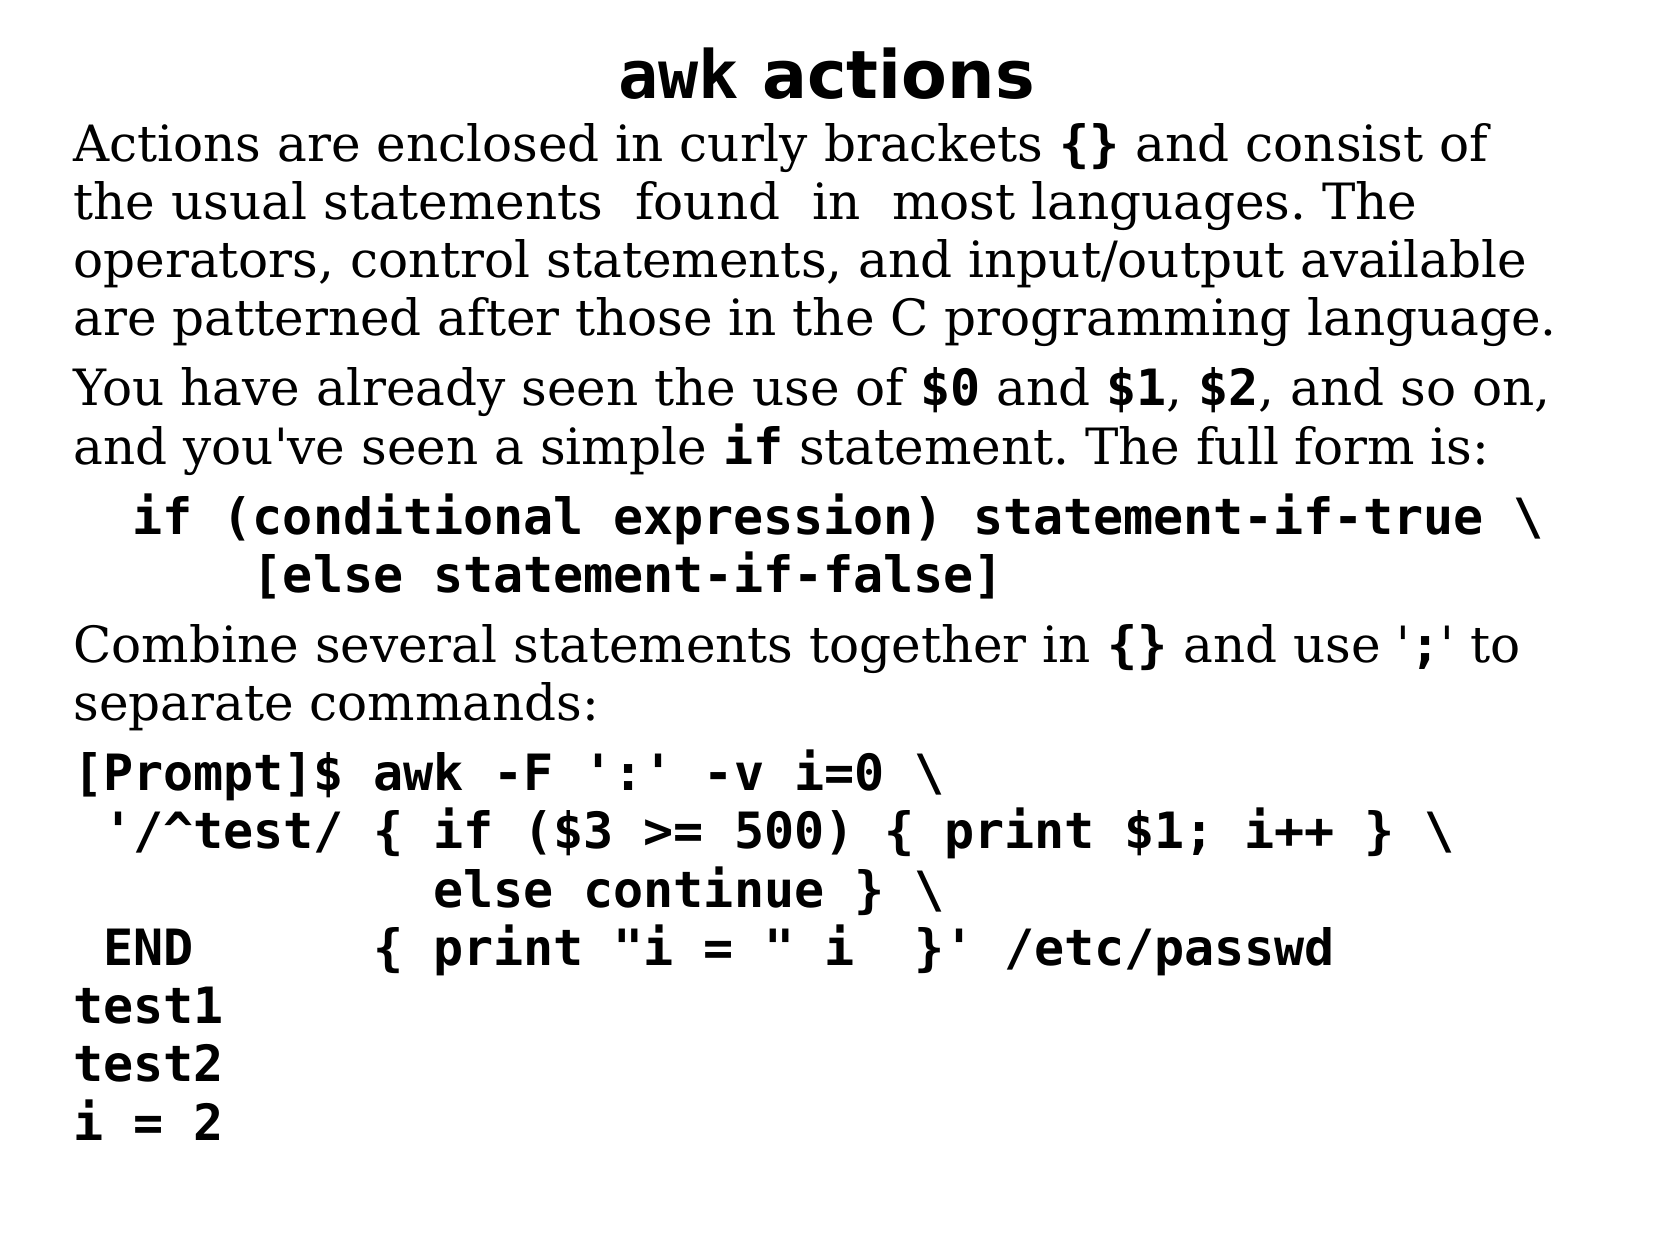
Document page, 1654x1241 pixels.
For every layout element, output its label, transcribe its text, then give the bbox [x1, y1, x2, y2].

text_box awk actions Actions are enclosed in curly brackets {} and consist of the usual statements found in most languages. The operators, control statements, and input/output available are patterned after those in the C programming language. You have already seen the use of $0 and $1, $2, and so on, and you've seen a simple if statement. The full form is: if (conditional expression) statement-if-true \ [else statement-if-false] Combine several statements together in {} and use ';' to separate commands: [Prompt]$ awk -F ':' -v i=0 \ '/^test/ { if ($3 >= 500) { print $1; i++ } \ else continue } \ END { print "i = " i }' /etc/passwd test1 test2 i = 2 [59, 29, 1595, 1160]
